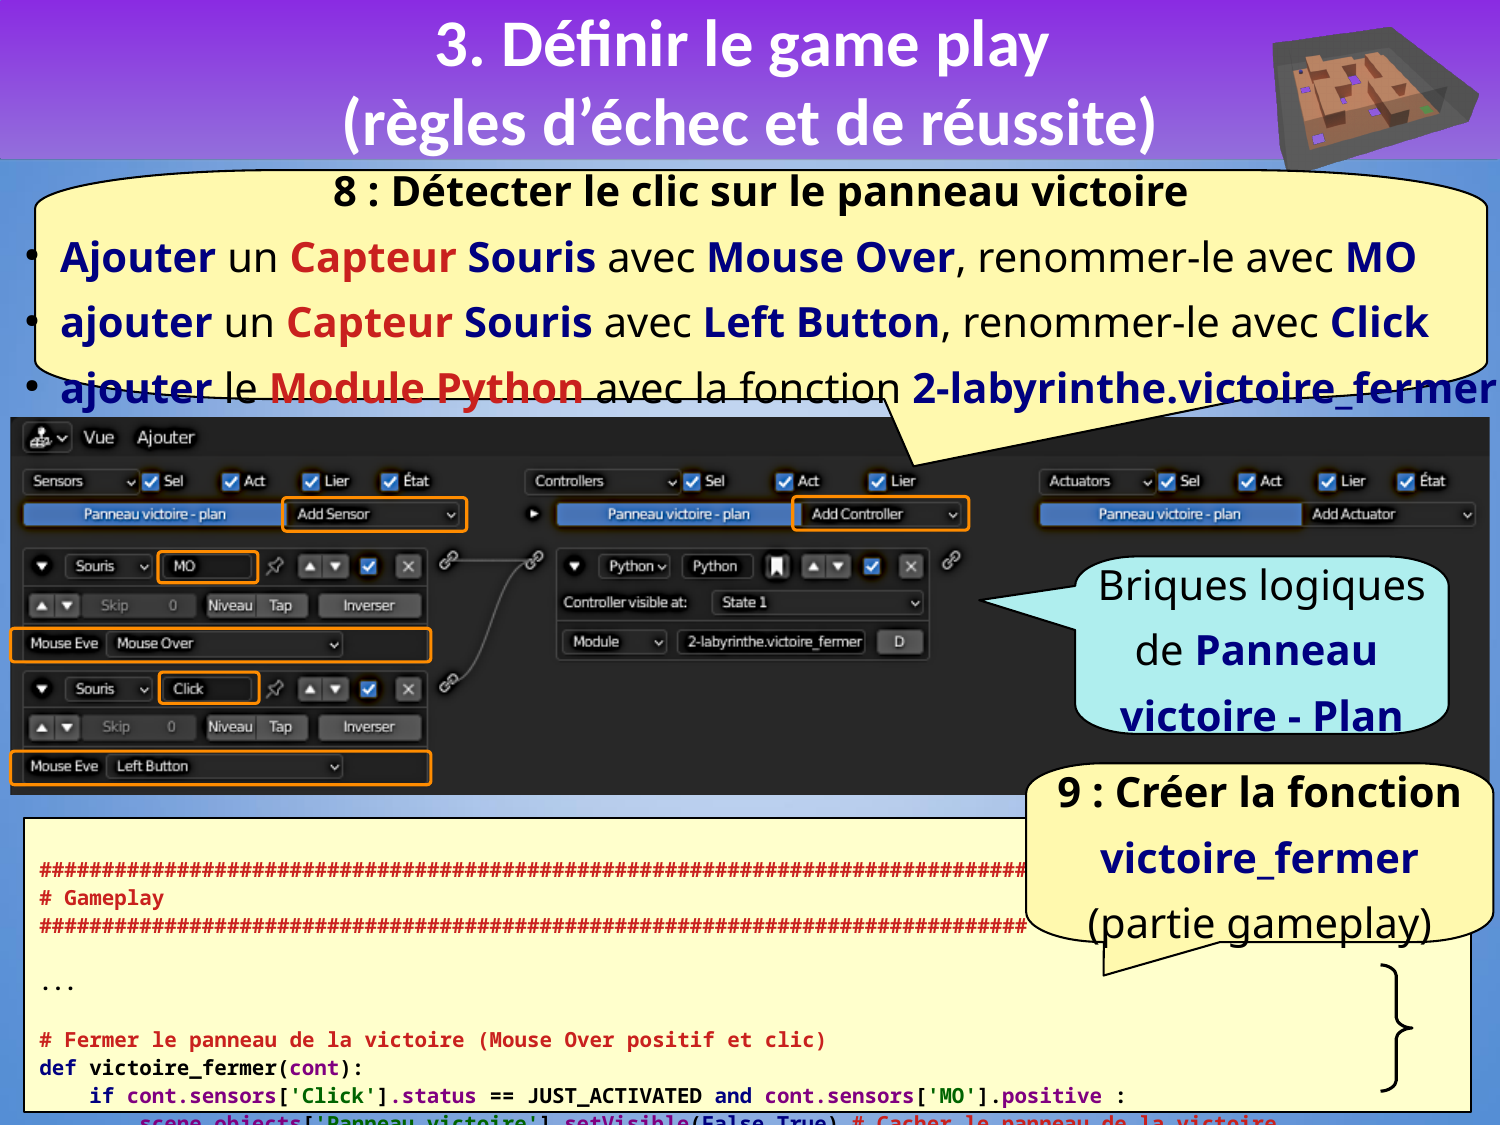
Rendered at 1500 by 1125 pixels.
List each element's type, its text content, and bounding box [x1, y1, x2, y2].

text_box 8 : Détecter le clic sur le panneau victoire Ajouter un Capteur Souris avec Mouse Over, renommer-le avec MO ajouter un Capteur Souris avec Left Button, renommer-le avec Click ajouter le Module Python avec la fonction 2-labyrinthe.victoire_fermer [35, 170, 1488, 467]
text_box 9 : Créer la fonction victoire_fermer (partie gameplay) [1026, 763, 1494, 976]
picture [0, 27, 1500, 1125]
text_box Briques logiques de Panneau victoire - Plan [979, 556, 1449, 734]
text_box 3. Définir le game play (règles d’échec et de réussite) [0, 0, 1500, 159]
text_box ############################################################################### # Gameplay ############################################################################### ... # Fermer le panneau de la victoire (Mouse Over positif et clic) def victoire_fermer(cont): if cont.sensors['Click'].status == JUST_ACTIVATED and cont.sensors['MO'].positive : scene.objects['Panneau victoire'].setVisible(False,True) # Cacher le panneau de la victoire scene.objects['Panneau victoire - plan'].suspendPhysics(True) # Suspendre la physique du panneau scene.objects['Bille']['z']= -21 # On provoque le redémarrage si la bille est ressortie [23, 818, 1471, 1112]
